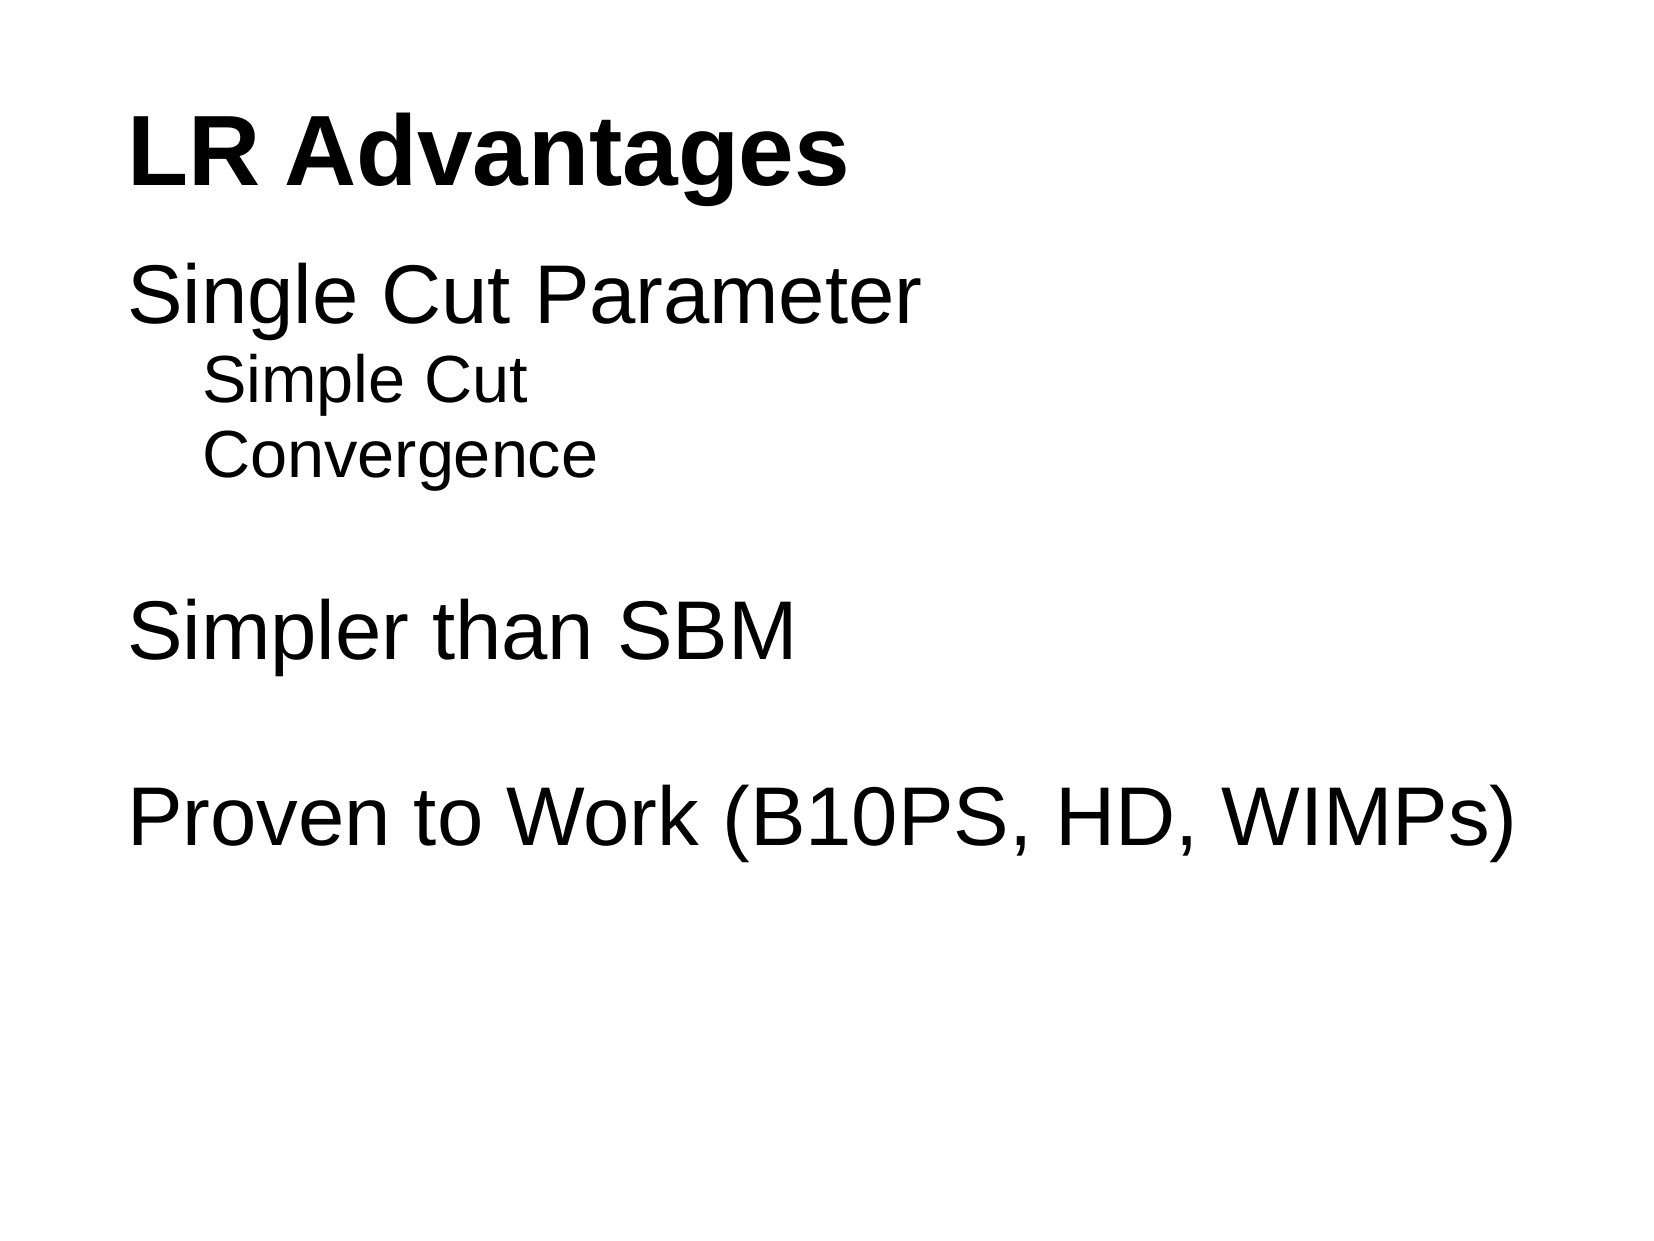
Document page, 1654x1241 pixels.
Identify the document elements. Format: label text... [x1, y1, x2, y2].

text_box LR Advantages Single Cut Parameter Simple Cut Convergence Simpler than SBM Proven to Work (B10PS, HD, WIMPs) [112, 87, 1525, 1126]
